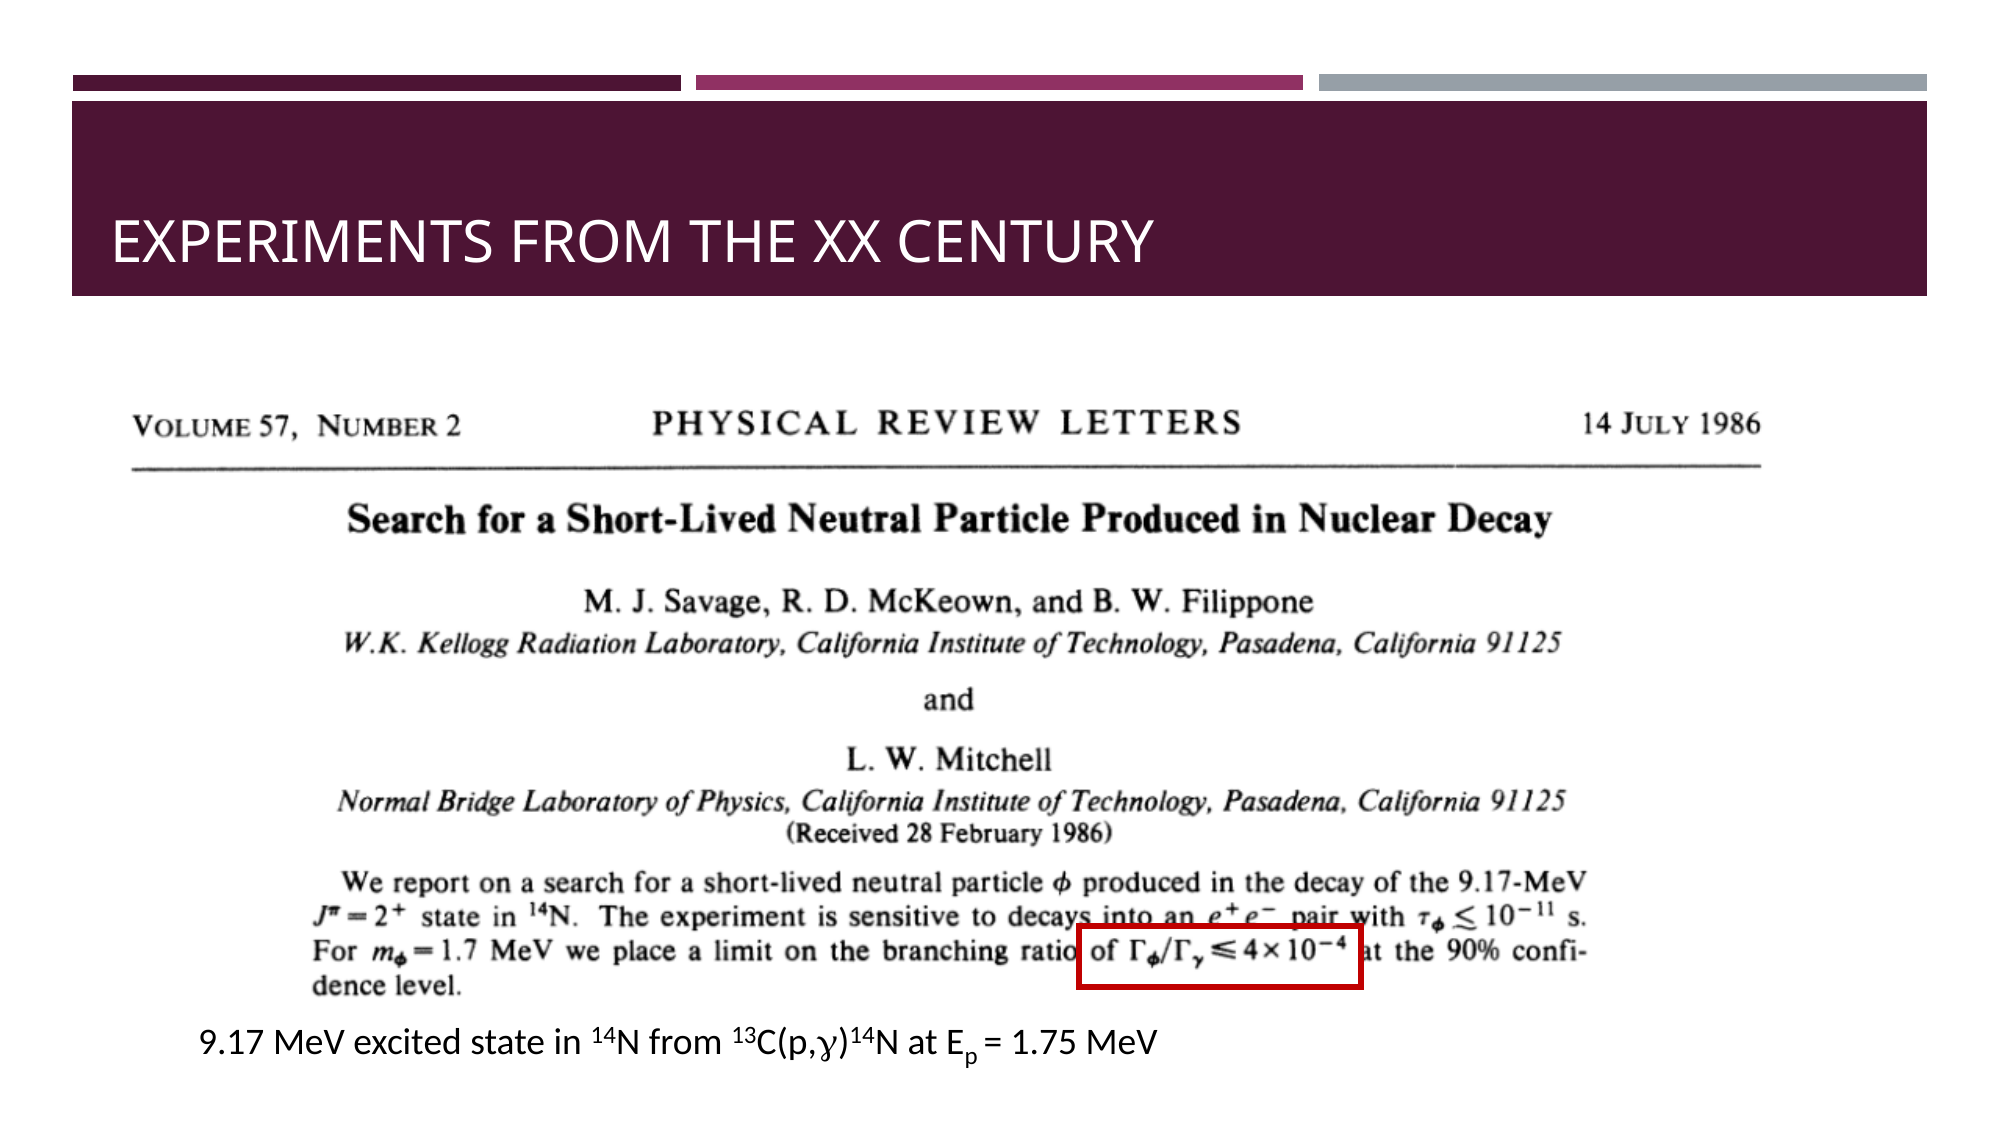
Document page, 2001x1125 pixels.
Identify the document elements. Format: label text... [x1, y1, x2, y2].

picture [43, 335, 1835, 1023]
text_box 9.17 MeV excited state in 14N from 13C(p,g)14N at Ep = 1.75 MeV [183, 1010, 1615, 1077]
title Experiments from the XX century [95, 115, 1905, 282]
